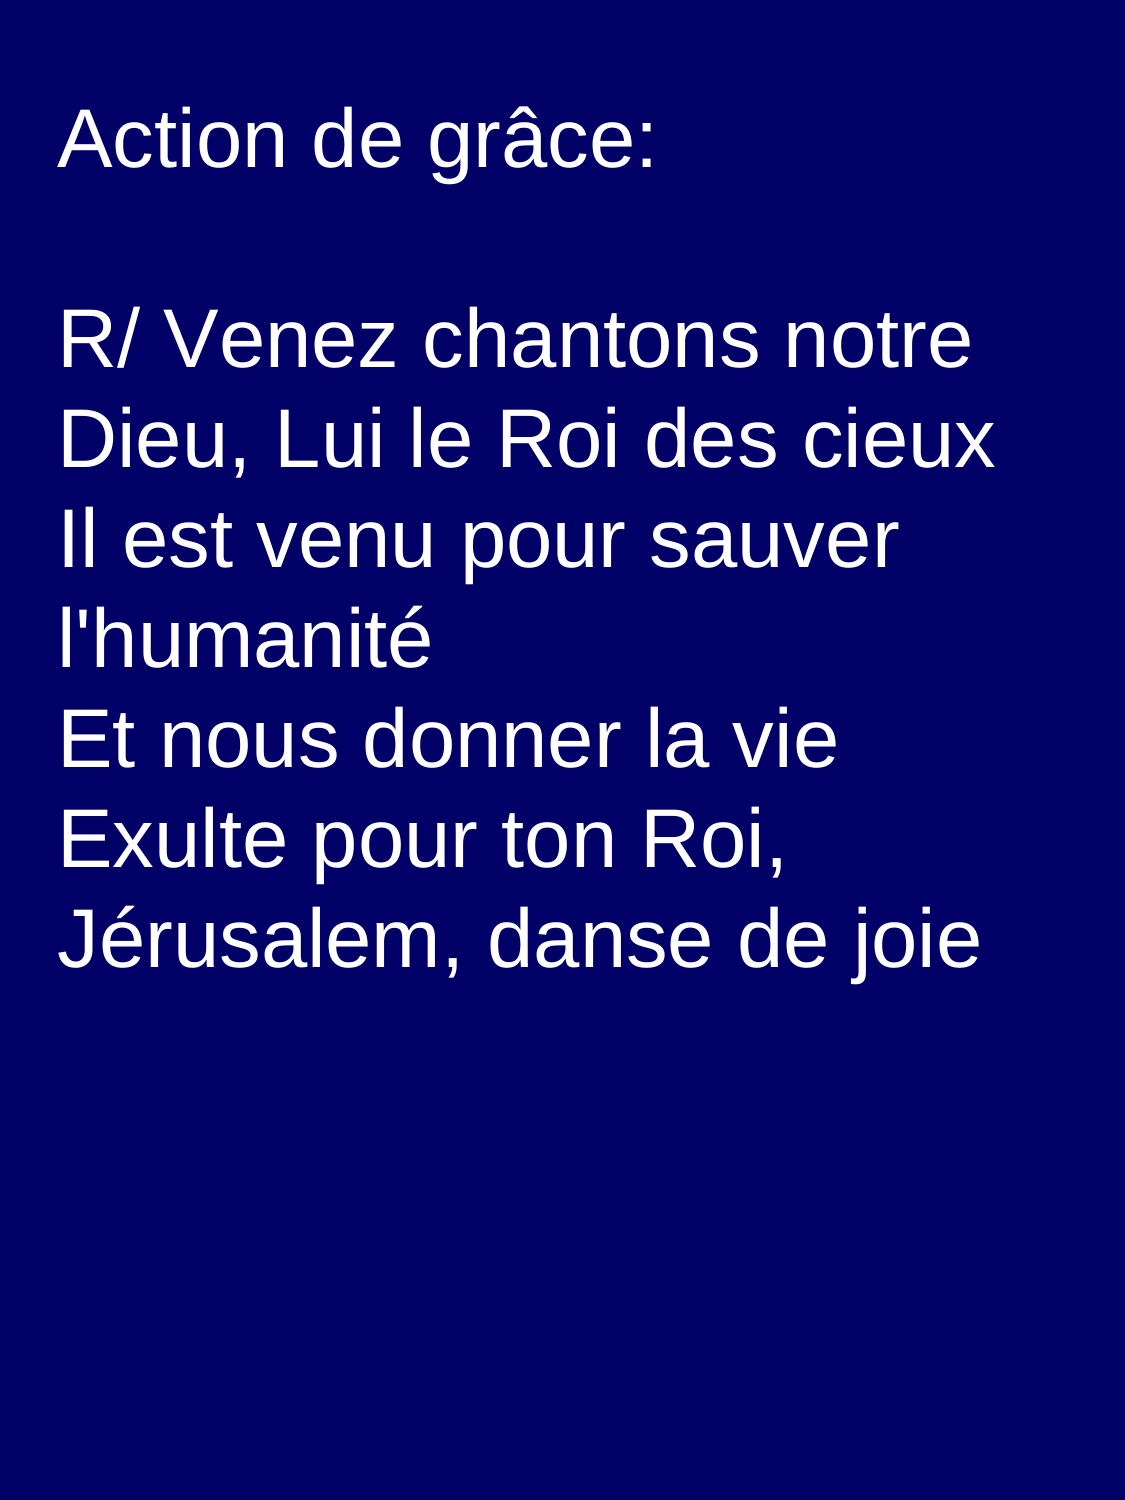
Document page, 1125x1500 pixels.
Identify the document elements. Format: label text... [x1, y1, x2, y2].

text_box Action de grâce: R/ Venez chantons notre Dieu, Lui le Roi des cieux Il est venu pour sauver l'humanité Et nous donner la vie Exulte pour ton Roi, Jérusalem, danse de joie [42, 76, 1083, 1093]
